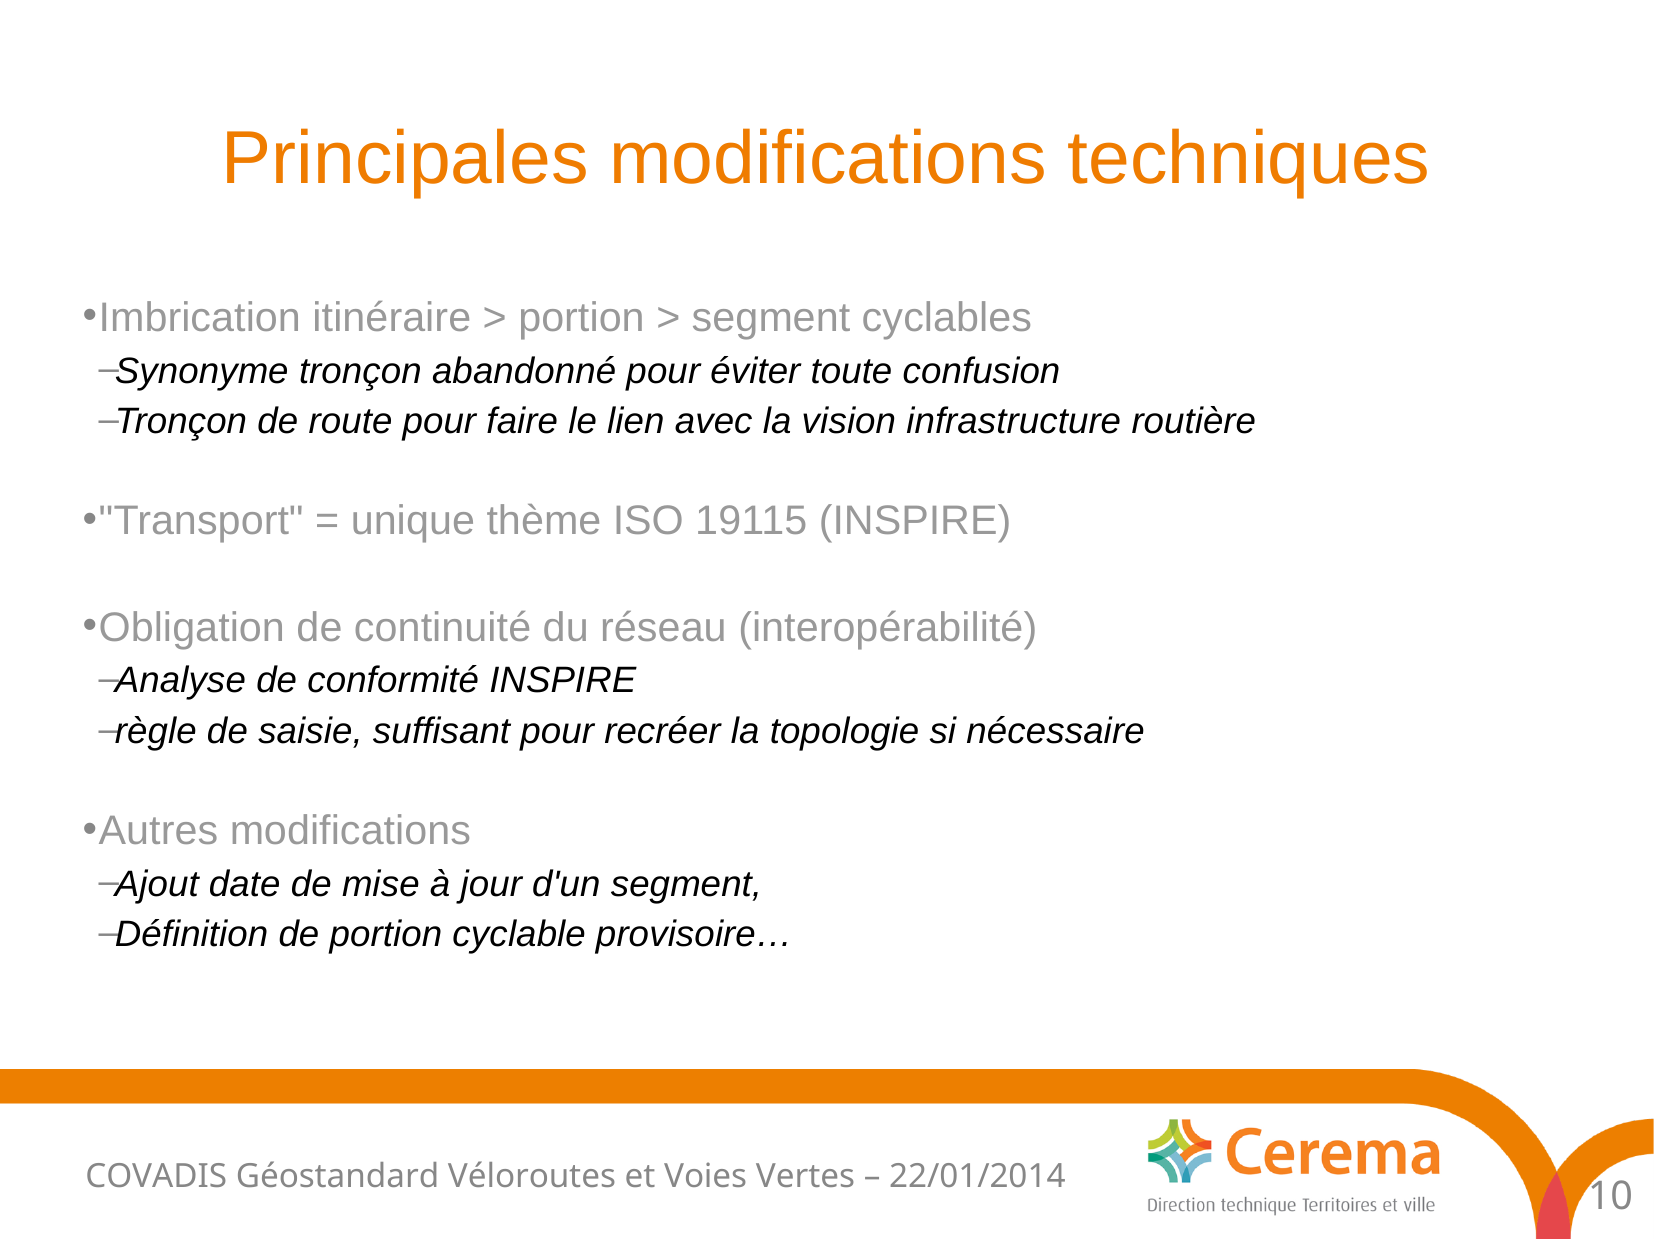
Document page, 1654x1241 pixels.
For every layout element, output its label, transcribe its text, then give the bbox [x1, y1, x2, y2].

list Imbrication itinéraire > portion > segment cyclables Synonyme tronçon abandonné pour éviter toute confusion Tronçon de route pour faire le lien avec la vision infrastructure routière "Transport" = unique thème ISO 19115 (INSPIRE) Obligation de continuité du réseau (interopérabilité) Analyse de conformité INSPIRE règle de saisie, suffisant pour recréer la topologie si nécessaire Autres modifications Ajout date de mise à jour d'un segment, Définition de portion cyclable provisoire… [82, 290, 1538, 1010]
picture [0, 1069, 1654, 1239]
title Principales modifications techniques [82, 49, 1571, 257]
